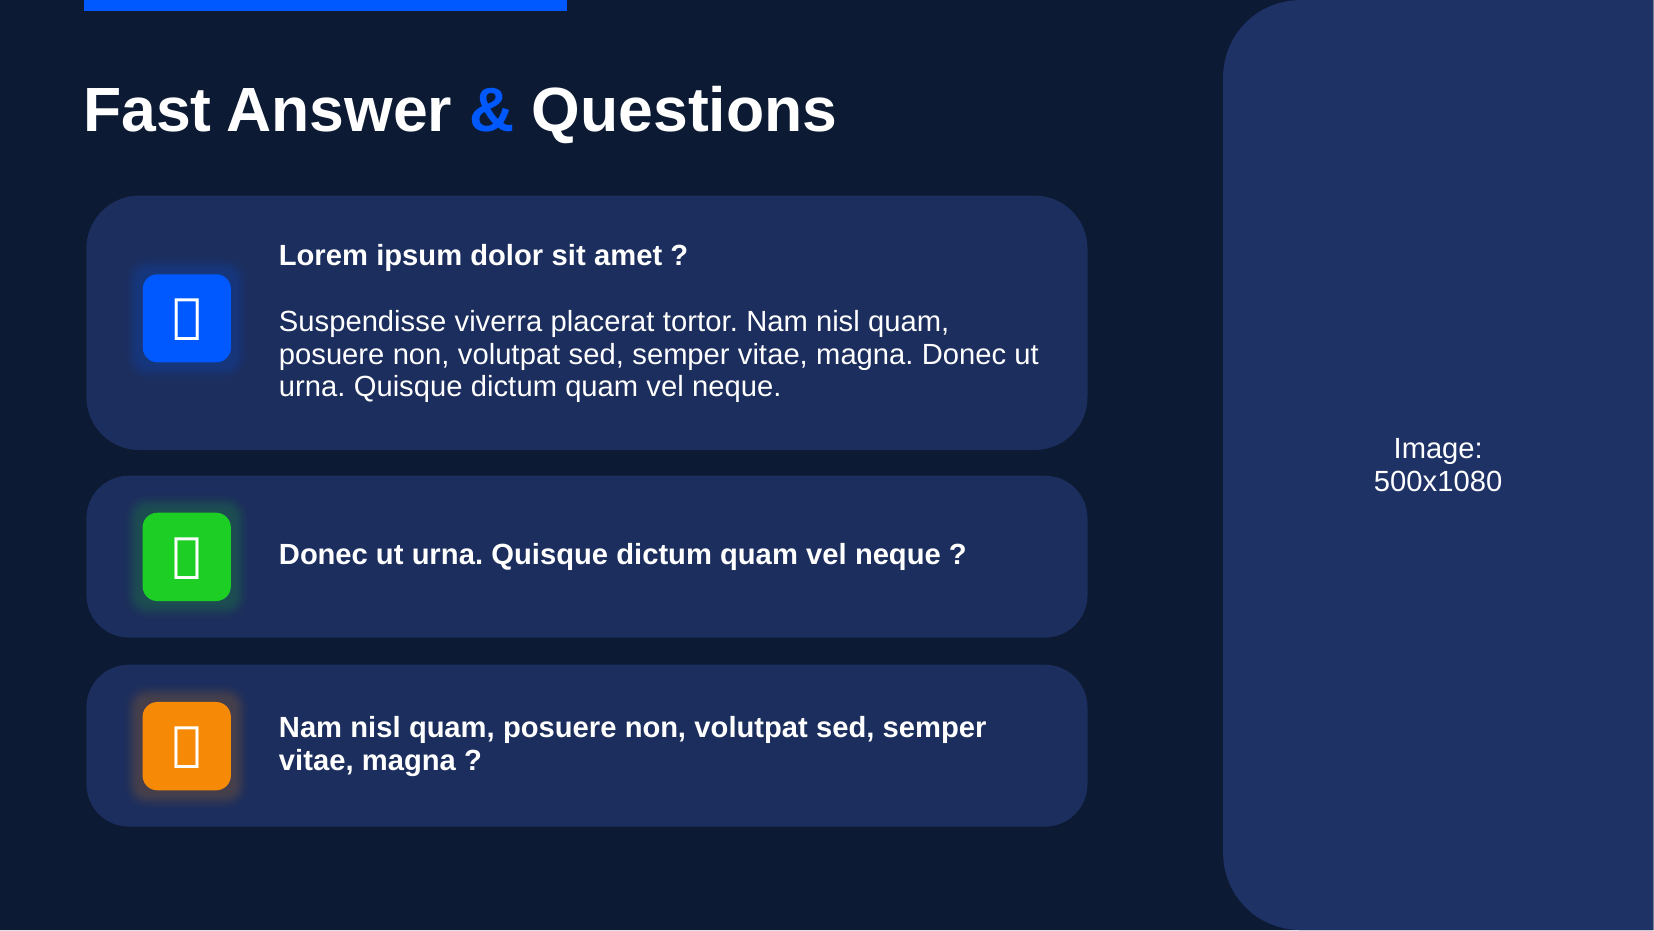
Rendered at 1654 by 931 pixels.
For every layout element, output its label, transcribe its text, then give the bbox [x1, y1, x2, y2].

text_box [86, 195, 1088, 451]
text_box  [142, 274, 231, 363]
text_box Nam nisl quam, posuere non, volutpat sed, semper vitae, magna ? [244, 698, 1051, 790]
text_box Donec ut urna. Quisque dictum quam vel neque ? [243, 509, 1051, 601]
text_box [86, 475, 1088, 638]
text_box  [142, 512, 231, 602]
text_box Lorem ipsum dolor sit amet ? Suspendisse viverra placerat tortor. Nam nisl quam, posuere non, volutpat sed, semper vitae, magna. Donec ut urna. Quisque dictum quam vel neque. [243, 229, 1051, 413]
text_box Image: 500x1080 [1223, 0, 1654, 931]
text_box [86, 664, 1088, 827]
text_box  [142, 701, 231, 791]
title Fast Answer & Questions [83, 75, 1223, 188]
